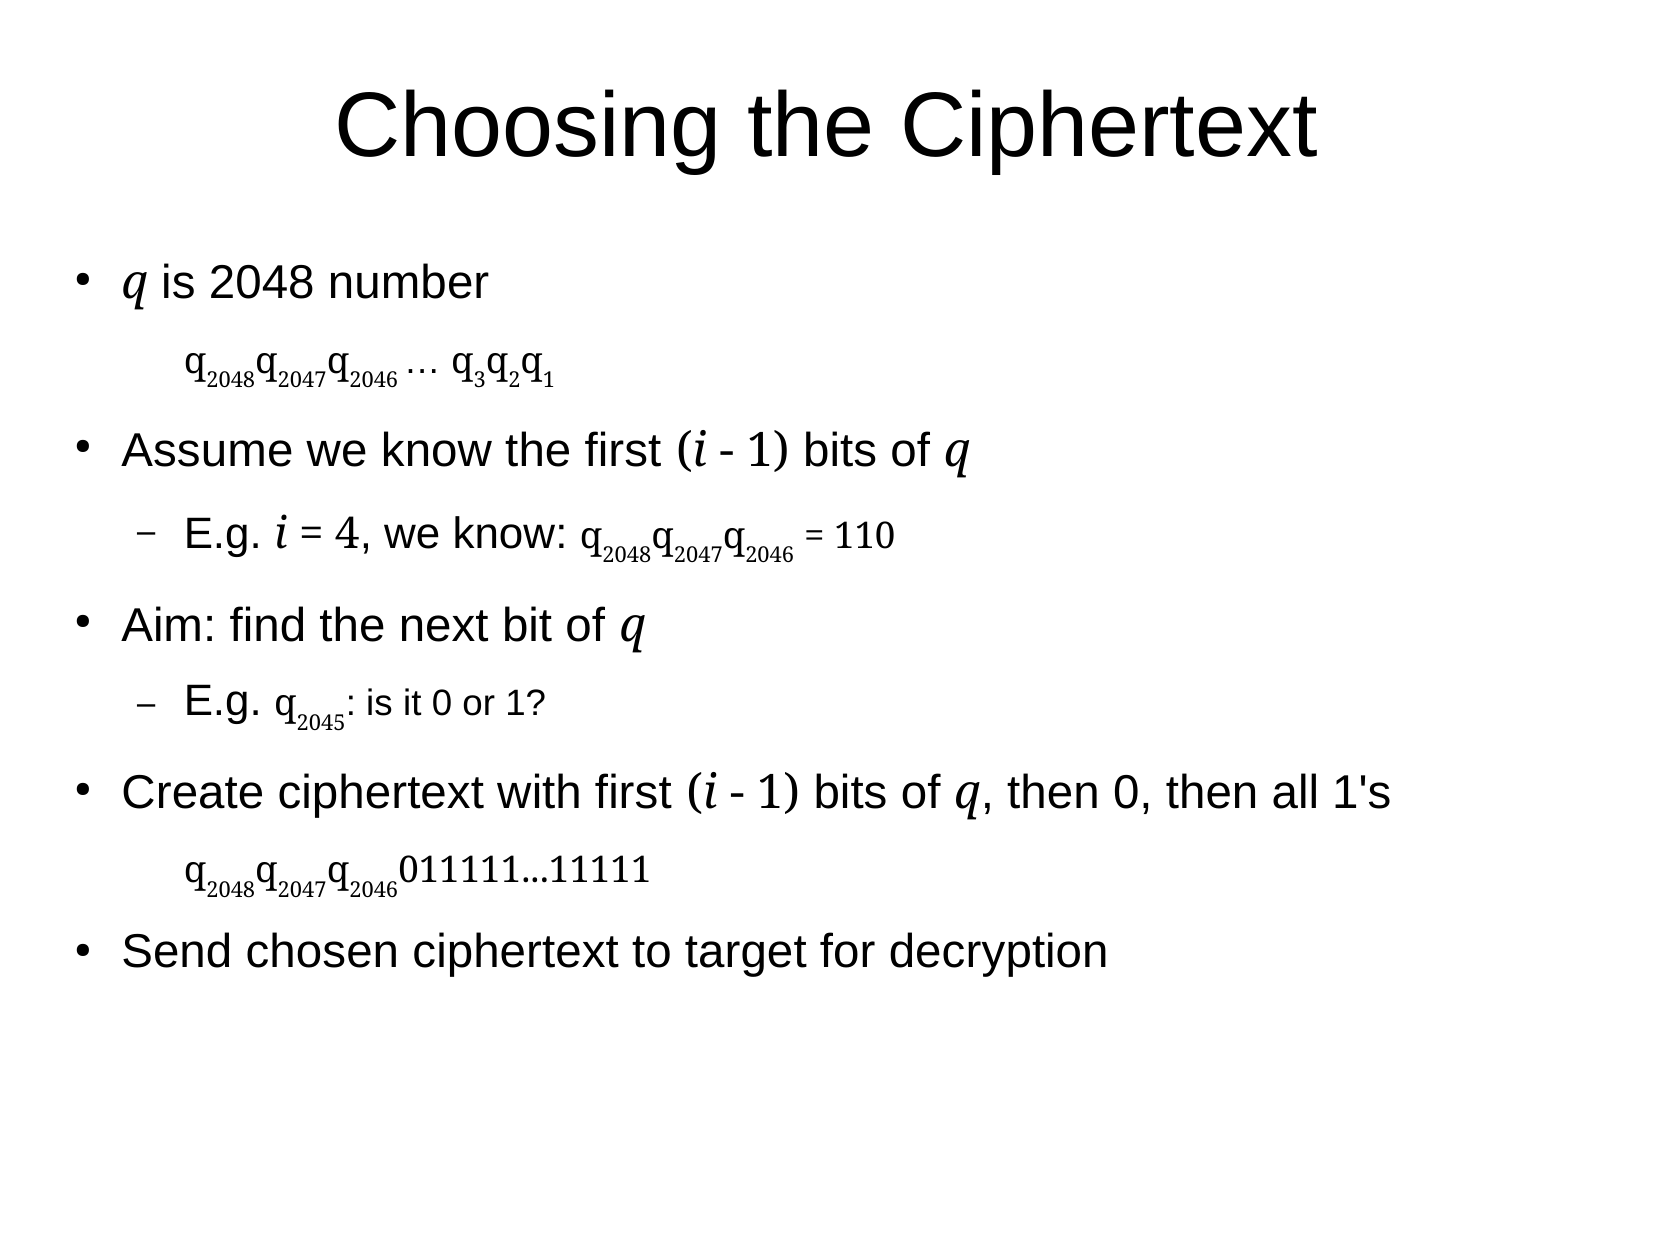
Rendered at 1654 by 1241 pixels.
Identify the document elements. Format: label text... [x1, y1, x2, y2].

title Choosing the Ciphertext [82, 49, 1571, 201]
list q is 2048 number q2048q2047q2046 … q3q2q1 Assume we know the first (i - 1) bits of q E.g. i = 4, we know: q2048q2047q2046 = 110 Aim: find the next bit of q E.g. q2045: is it 0 or 1? Create ciphertext with first (i - 1) bits of q, then 0, then all 1's q2048q2047q2046011111...11111 Send chosen ciphertext to target for decryption [59, 248, 1595, 981]
